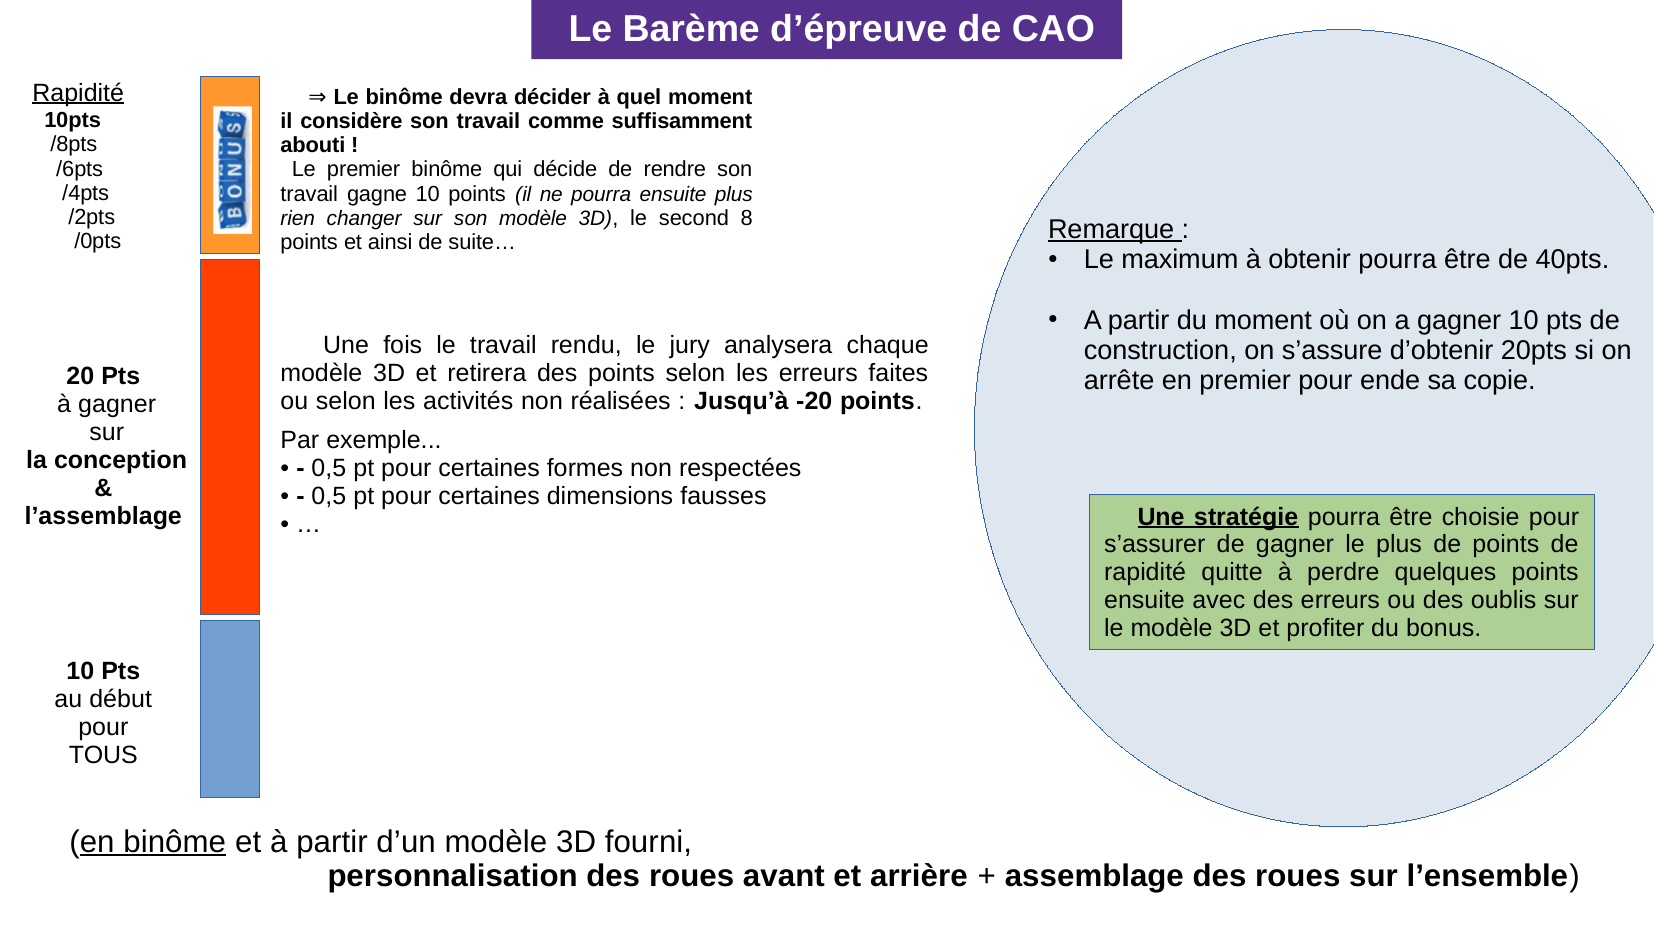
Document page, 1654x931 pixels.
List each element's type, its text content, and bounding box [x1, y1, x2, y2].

text_box Une fois le travail rendu, le jury analysera chaque modèle 3D et retirera des points selon les erreurs faites ou selon les activités non réalisées : Jusqu’à -20 points. Par exemple... • - 0,5 pt pour certaines formes non respectées • - 0,5 pt pour certaines dimensions fausses • … [265, 323, 945, 562]
text_box Une stratégie pourra être choisie pour s’assurer de gagner le plus de points de rapidité quitte à perdre quelques points ensuite avec des erreurs ou des oublis sur le modèle 3D et profiter du bonus. [1089, 494, 1595, 650]
text_box [974, 212, 1654, 827]
text_box 10 Pts au début pour TOUS [29, 649, 178, 777]
text_box ⇒ Le binôme devra décider à quel moment il considère son travail comme suffisamment abouti ! Le premier binôme qui décide de rendre son travail gagne 10 points (il ne pourra ensuite plus rien changer sur son modèle 3D), le second 8 points et ainsi de suite… [265, 77, 768, 266]
text_box [200, 620, 260, 798]
text_box 20 Pts à gagner sur la conception & l’assemblage [0, 354, 207, 538]
text_box Remarque : Le maximum à obtenir pourra être de 40pts. A partir du moment où on a gagner 10 pts de construction, on s’assure d’obtenir 20pts si on arrête en premier pour ende sa copie. [1033, 206, 1654, 473]
text_box [200, 259, 260, 615]
text_box Le Barème d’épreuve de CAO [531, 0, 1123, 60]
text_box [200, 76, 260, 254]
text_box [1037, 29, 1651, 206]
text_box 10pts /8pts /6pts /4pts /2pts /0pts [29, 114, 178, 261]
text_box Rapidité [17, 70, 195, 114]
text_box (en binôme et à partir d’un modèle 3D fourni, personnalisation des roues avant et arrière + assemblage des roues sur l’ensemble) [54, 816, 1595, 916]
picture [213, 106, 252, 234]
